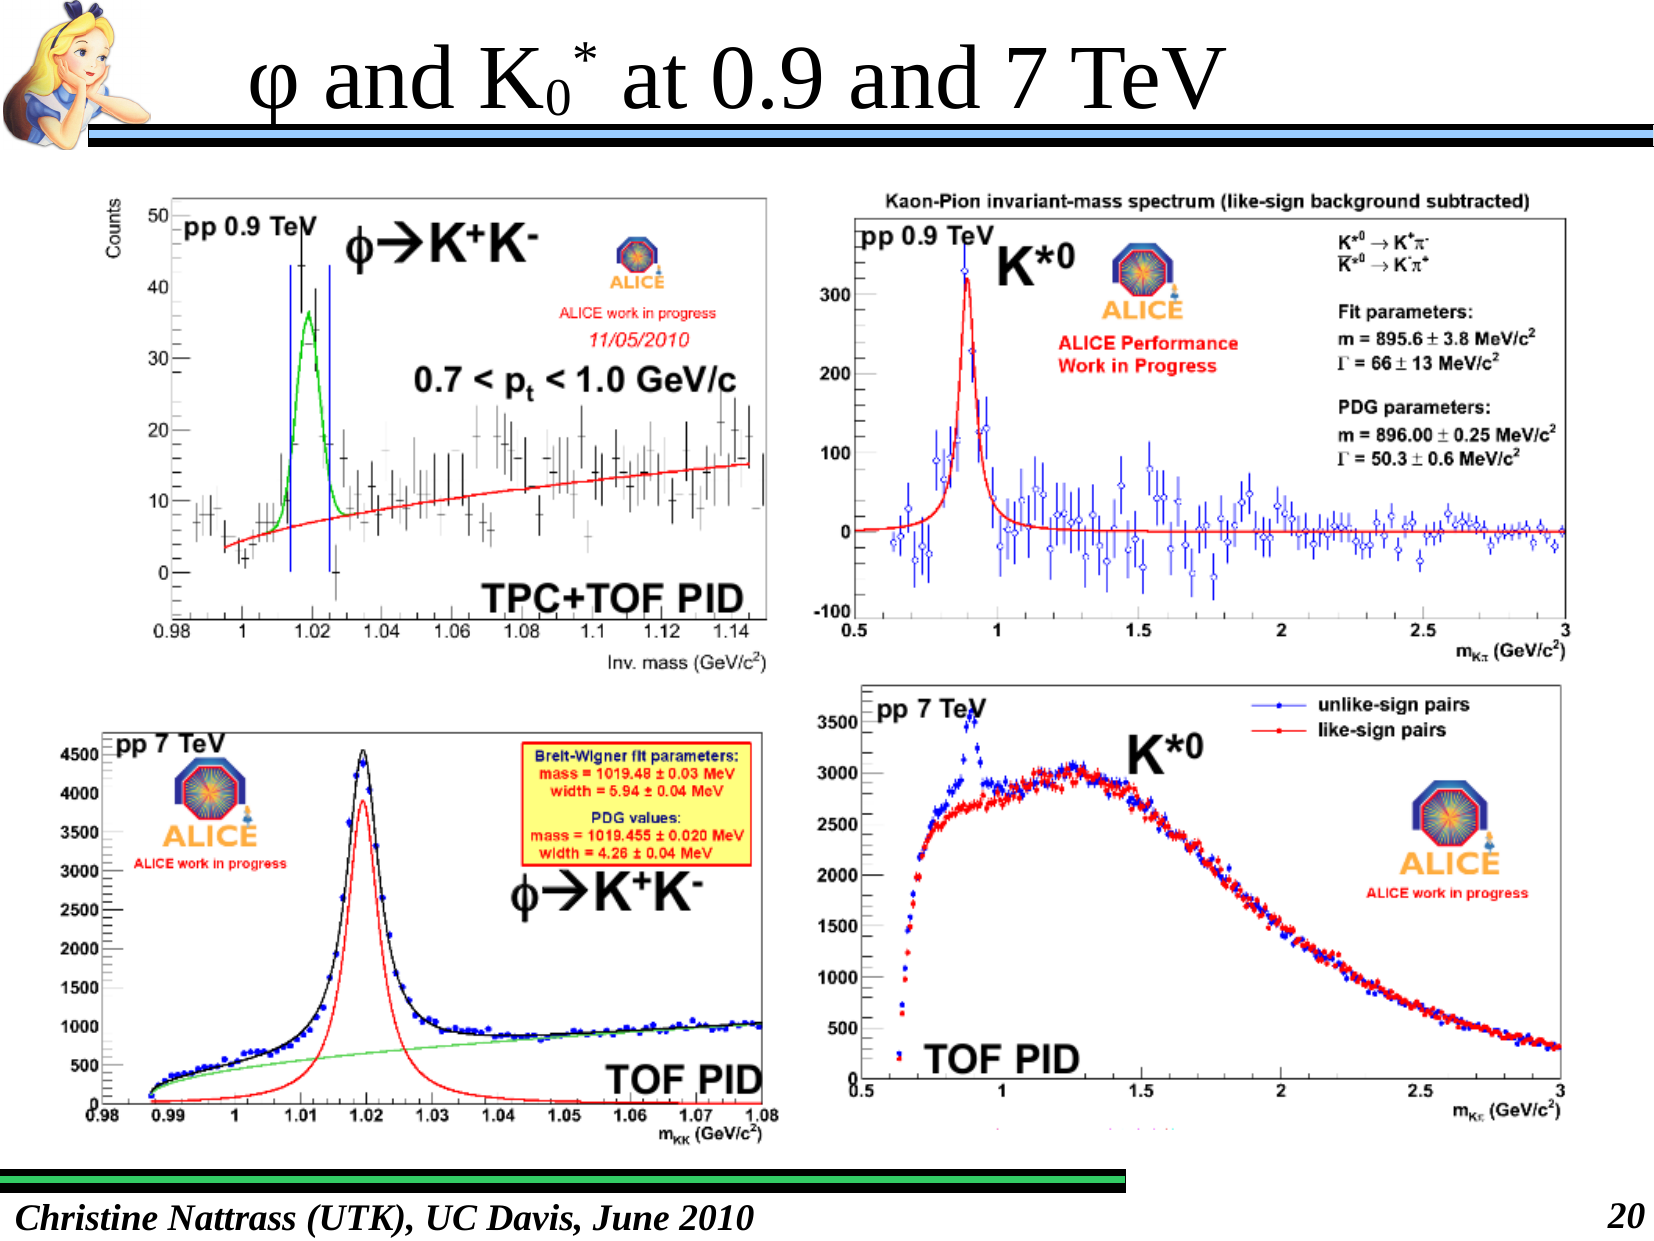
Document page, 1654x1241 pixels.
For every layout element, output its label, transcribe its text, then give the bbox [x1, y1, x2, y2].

picture [800, 674, 1576, 1130]
picture [3, 0, 151, 9]
picture [25, 712, 788, 1152]
title φ and K0* at 0.9 and 7 TeV [0, 9, 1482, 146]
picture [3, 146, 151, 150]
picture [806, 187, 1576, 671]
picture [96, 187, 772, 677]
